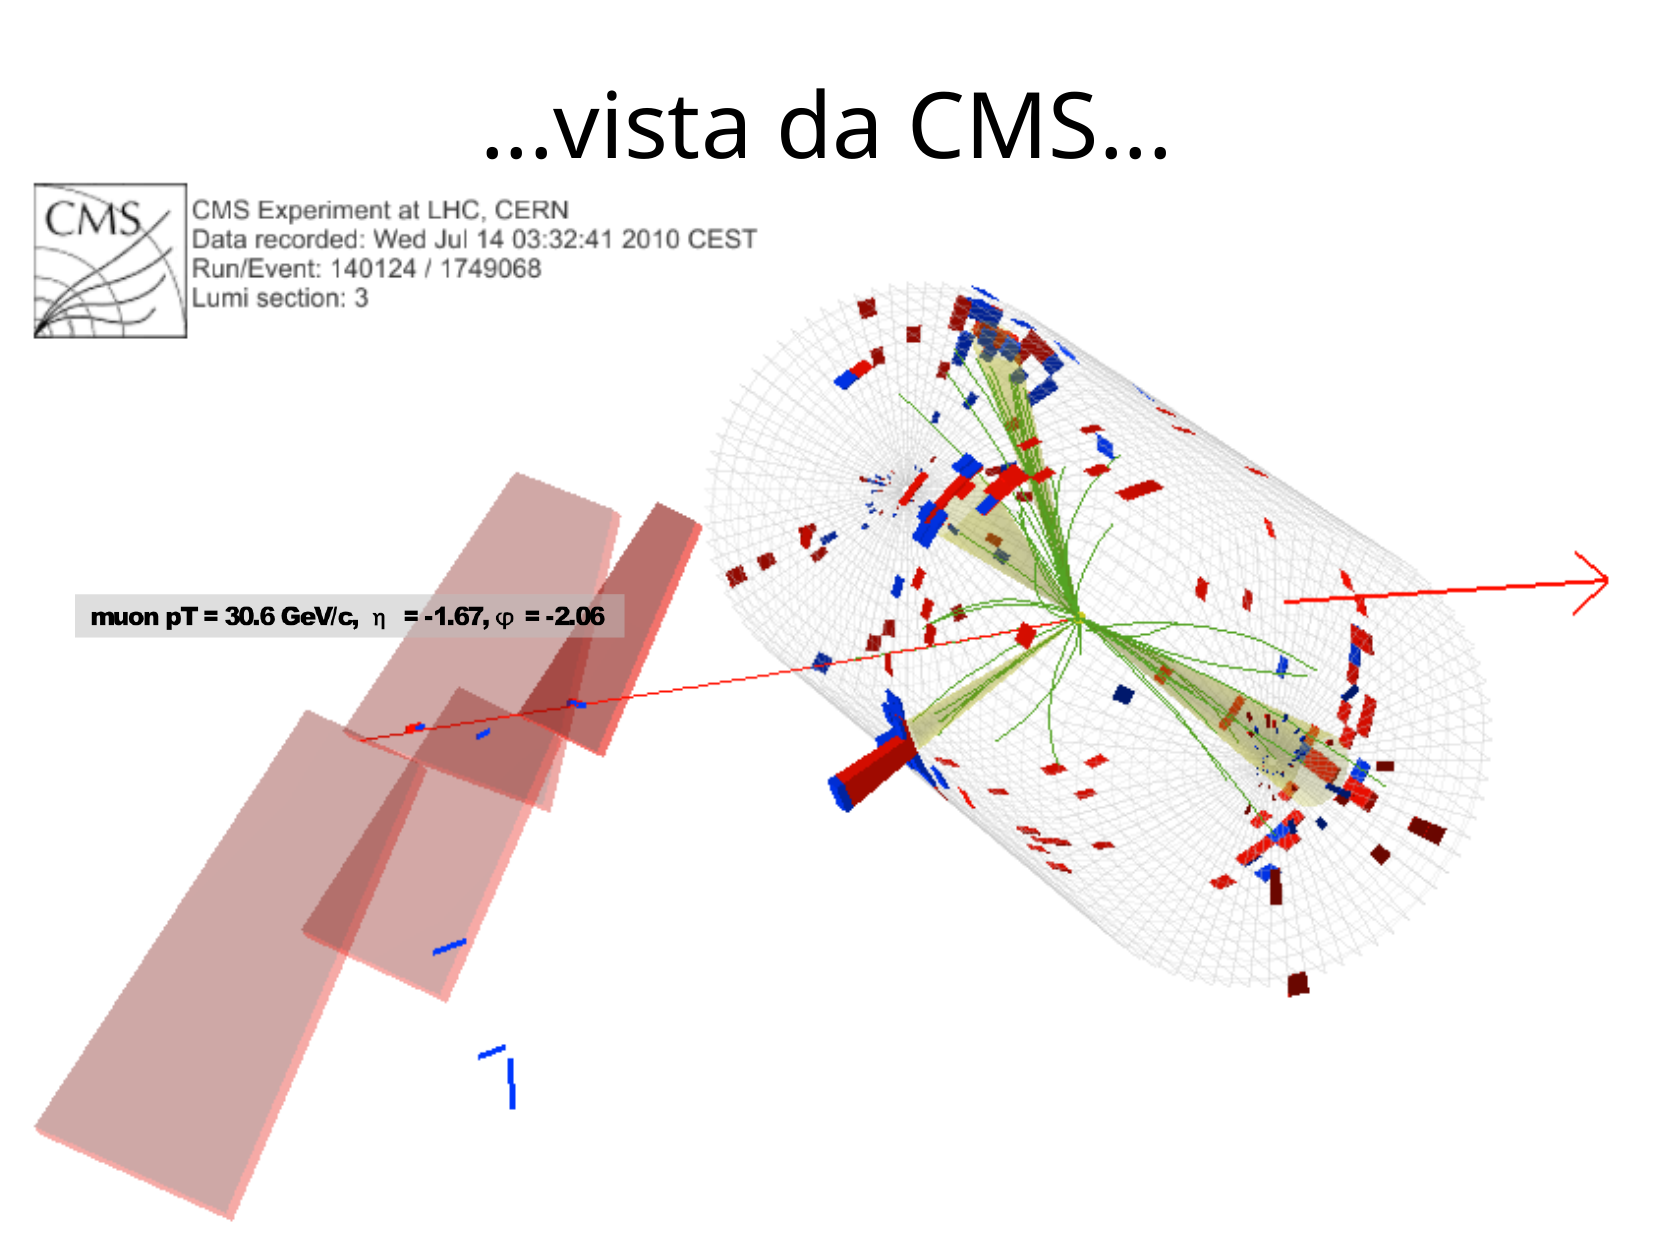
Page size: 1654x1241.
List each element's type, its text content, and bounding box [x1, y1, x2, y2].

title ...vista da CMS... [82, 19, 1571, 162]
picture [1, 162, 1652, 1241]
